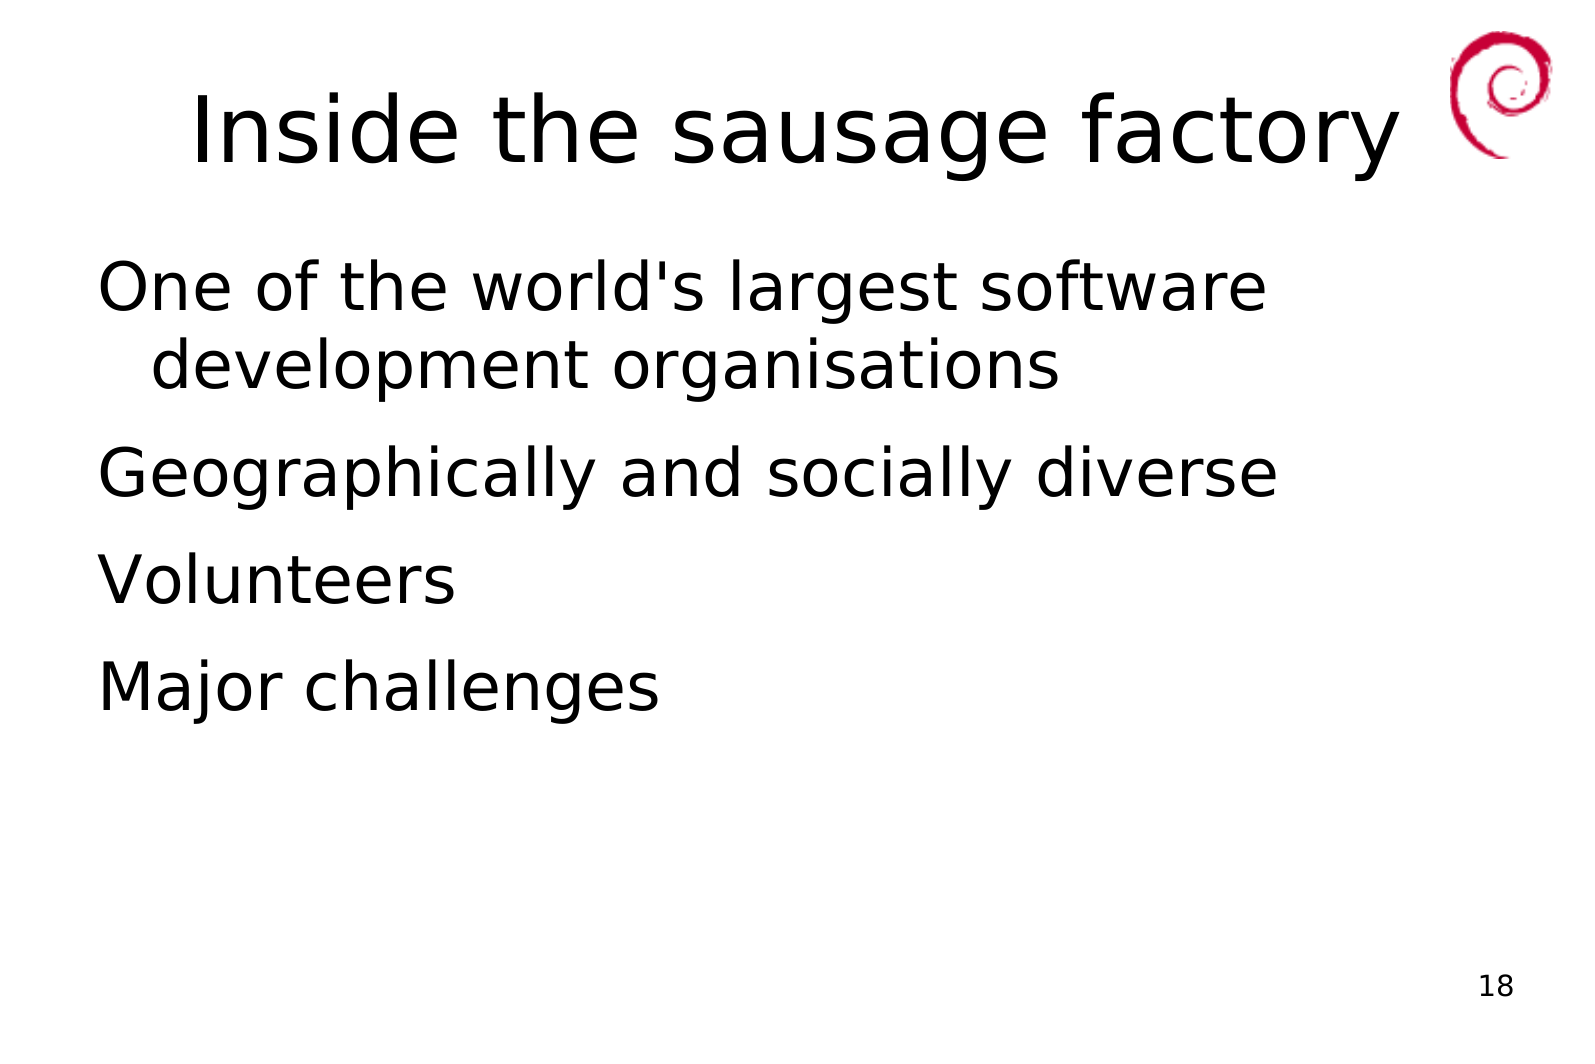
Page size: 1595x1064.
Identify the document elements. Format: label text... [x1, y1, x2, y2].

list One of the world's largest software development organisations Geographically and socially diverse Volunteers Major challenges [79, 248, 1515, 936]
picture [1450, 31, 1555, 159]
title Inside the sausage factory [79, 49, 1515, 213]
